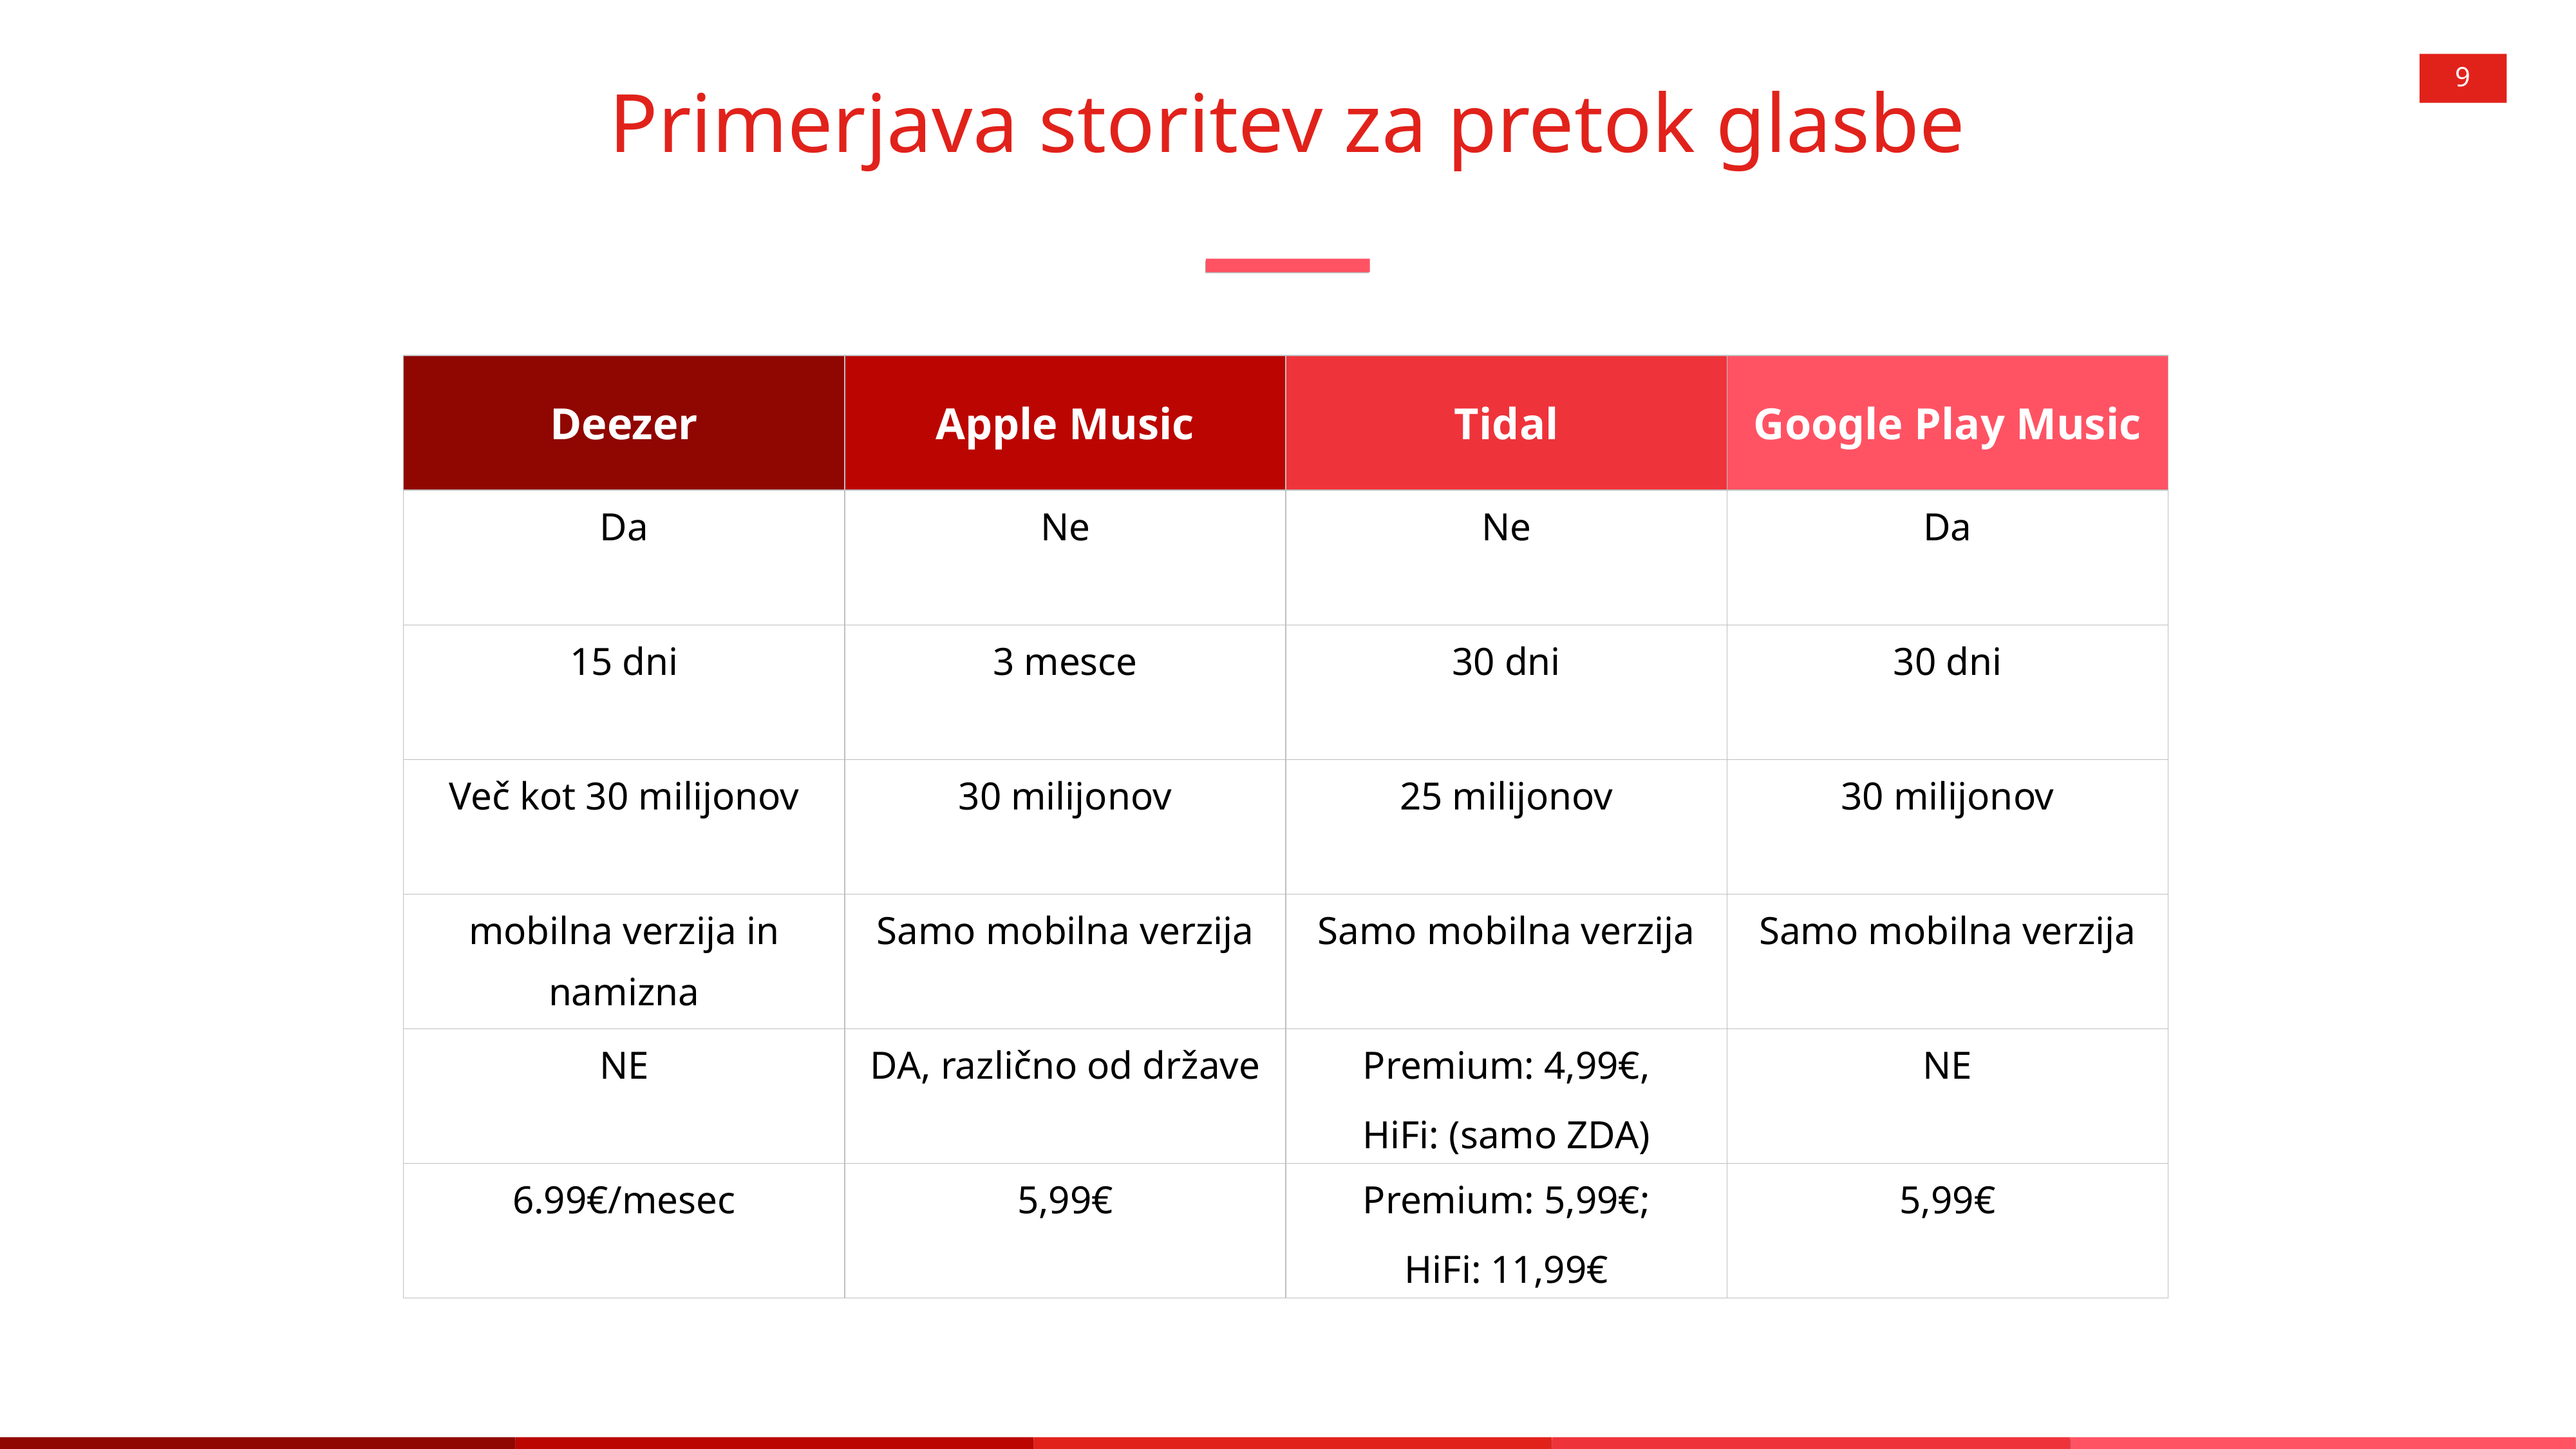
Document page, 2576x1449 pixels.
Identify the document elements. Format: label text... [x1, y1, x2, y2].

table_cell 30 dni [1727, 625, 2168, 759]
table_cell Samo mobilna verzija [845, 895, 1285, 1028]
title Primerjava storitev za pretok glasbe [193, 60, 2383, 180]
table_header Deezer [404, 356, 844, 489]
table_cell Da [404, 491, 844, 625]
text_box [1205, 258, 1370, 272]
slide_number <number> [2420, 53, 2507, 103]
table_cell mobilna verzija in namizna [404, 895, 844, 1028]
table_cell NE [404, 1029, 844, 1163]
table_header Apple Music [845, 356, 1285, 489]
table_cell Več kot 30 milijonov [404, 760, 844, 894]
table_cell 30 dni [1286, 625, 1727, 759]
table_cell 6.99€/mesec [404, 1164, 844, 1298]
table_cell Samo mobilna verzija [1727, 895, 2168, 1028]
table_cell Da [1727, 491, 2168, 625]
table_cell DA, različno od države [845, 1029, 1285, 1163]
table_cell Premium: 4,99€, HiFi: (samo ZDA) [1286, 1029, 1727, 1163]
table_cell Ne [1286, 491, 1727, 625]
table_cell Premium: 5,99€; HiFi: 11,99€ [1286, 1164, 1727, 1298]
table_cell 30 milijonov [845, 760, 1285, 894]
table_cell 30 milijonov [1727, 760, 2168, 894]
table_header Tidal [1286, 356, 1727, 489]
table_cell 5,99€ [1727, 1164, 2168, 1298]
table_cell 3 mesce [845, 625, 1285, 759]
table_cell NE [1727, 1029, 2168, 1163]
table_header Google Play Music [1727, 356, 2168, 489]
table_cell Ne [845, 491, 1285, 625]
table_cell 5,99€ [845, 1164, 1285, 1298]
table_cell 15 dni [404, 625, 844, 759]
table_cell 25 milijonov [1286, 760, 1727, 894]
table_cell Samo mobilna verzija [1286, 895, 1727, 1028]
